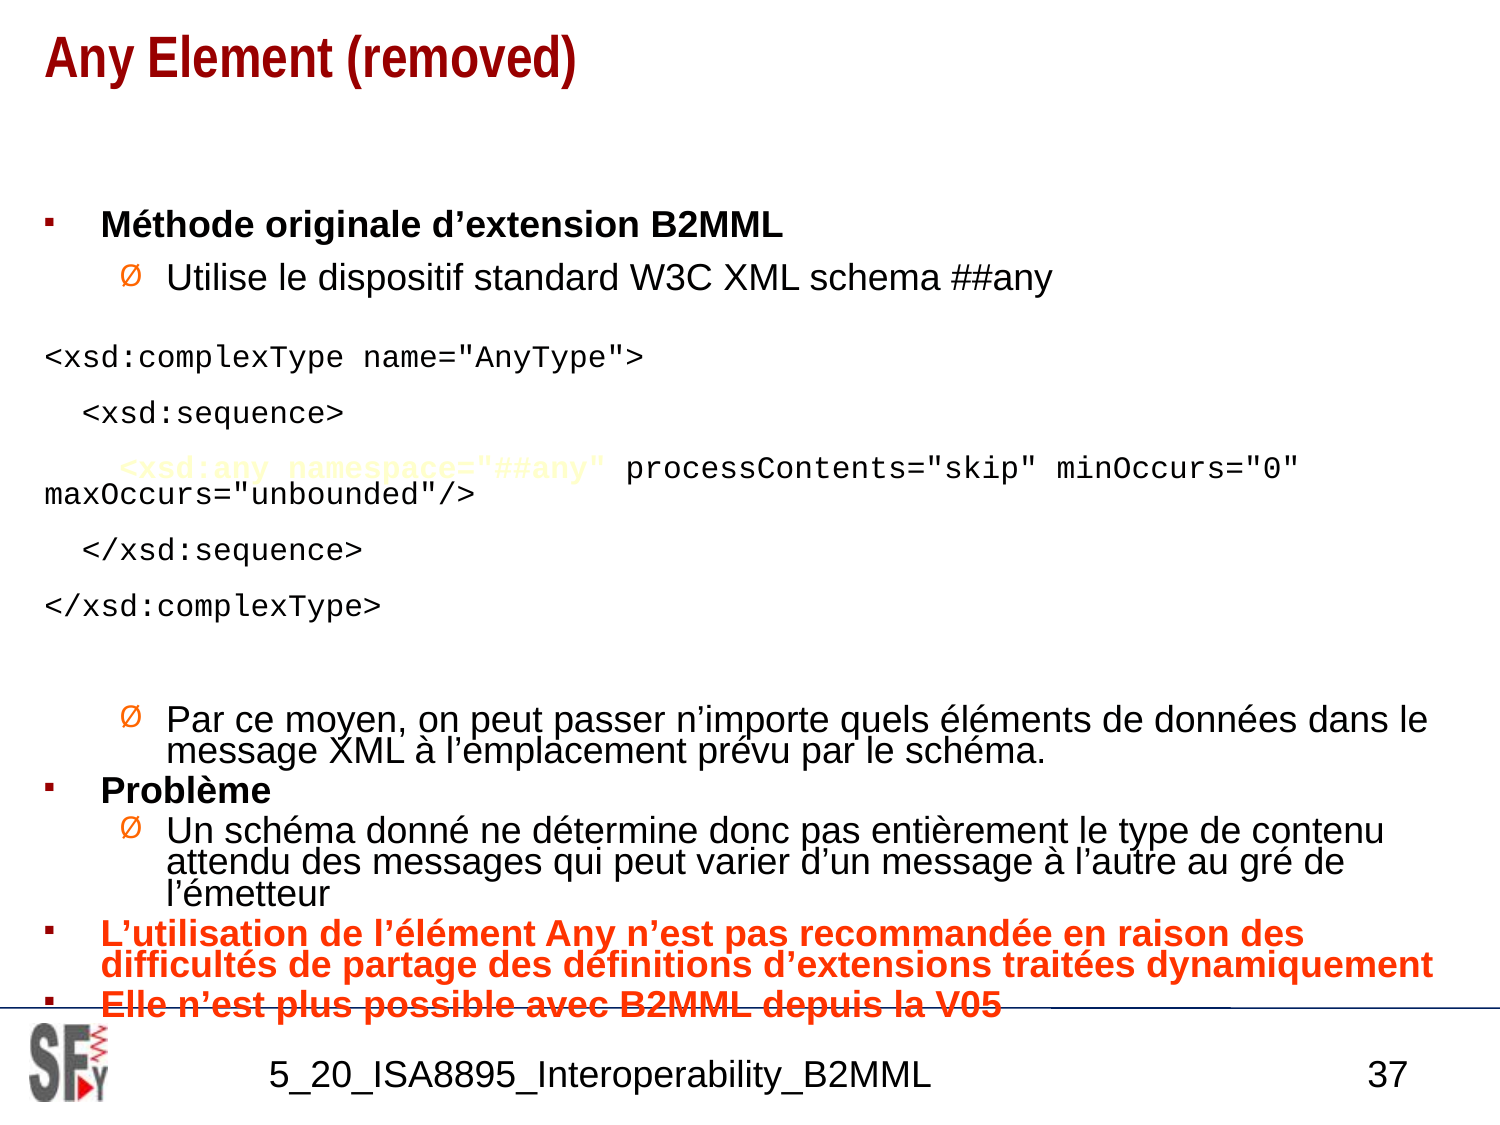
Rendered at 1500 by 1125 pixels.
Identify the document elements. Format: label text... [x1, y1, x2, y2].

list Méthode originale d’extension B2MML Utilise le dispositif standard W3C XML schema ##any <xsd:complexType name="AnyType"> <xsd:sequence> <xsd:any namespace="##any" processContents="skip" minOccurs="0" maxOccurs="unbounded"/> </xsd:sequence> </xsd:complexType> Par ce moyen, on peut passer n’importe quels éléments de données dans le message XML à l’emplacement prévu par le schéma. Problème Un schéma donné ne détermine donc pas entièrement le type de contenu attendu des messages qui peut varier d’un message à l’autre au gré de l’émetteur L’utilisation de l’élément Any n’est pas recommandée en raison des difficultés de partage des définitions d’extensions traitées dynamiquement Elle n’est plus possible avec B2MML depuis la V05 [29, 184, 1471, 988]
title Any Element (removed) [29, 12, 1471, 138]
slide_number <numéro> [1352, 1034, 1490, 1103]
footer 5_20_ISA8895_Interoperability_B2MML [253, 1034, 1336, 1103]
picture [29, 1023, 108, 1102]
